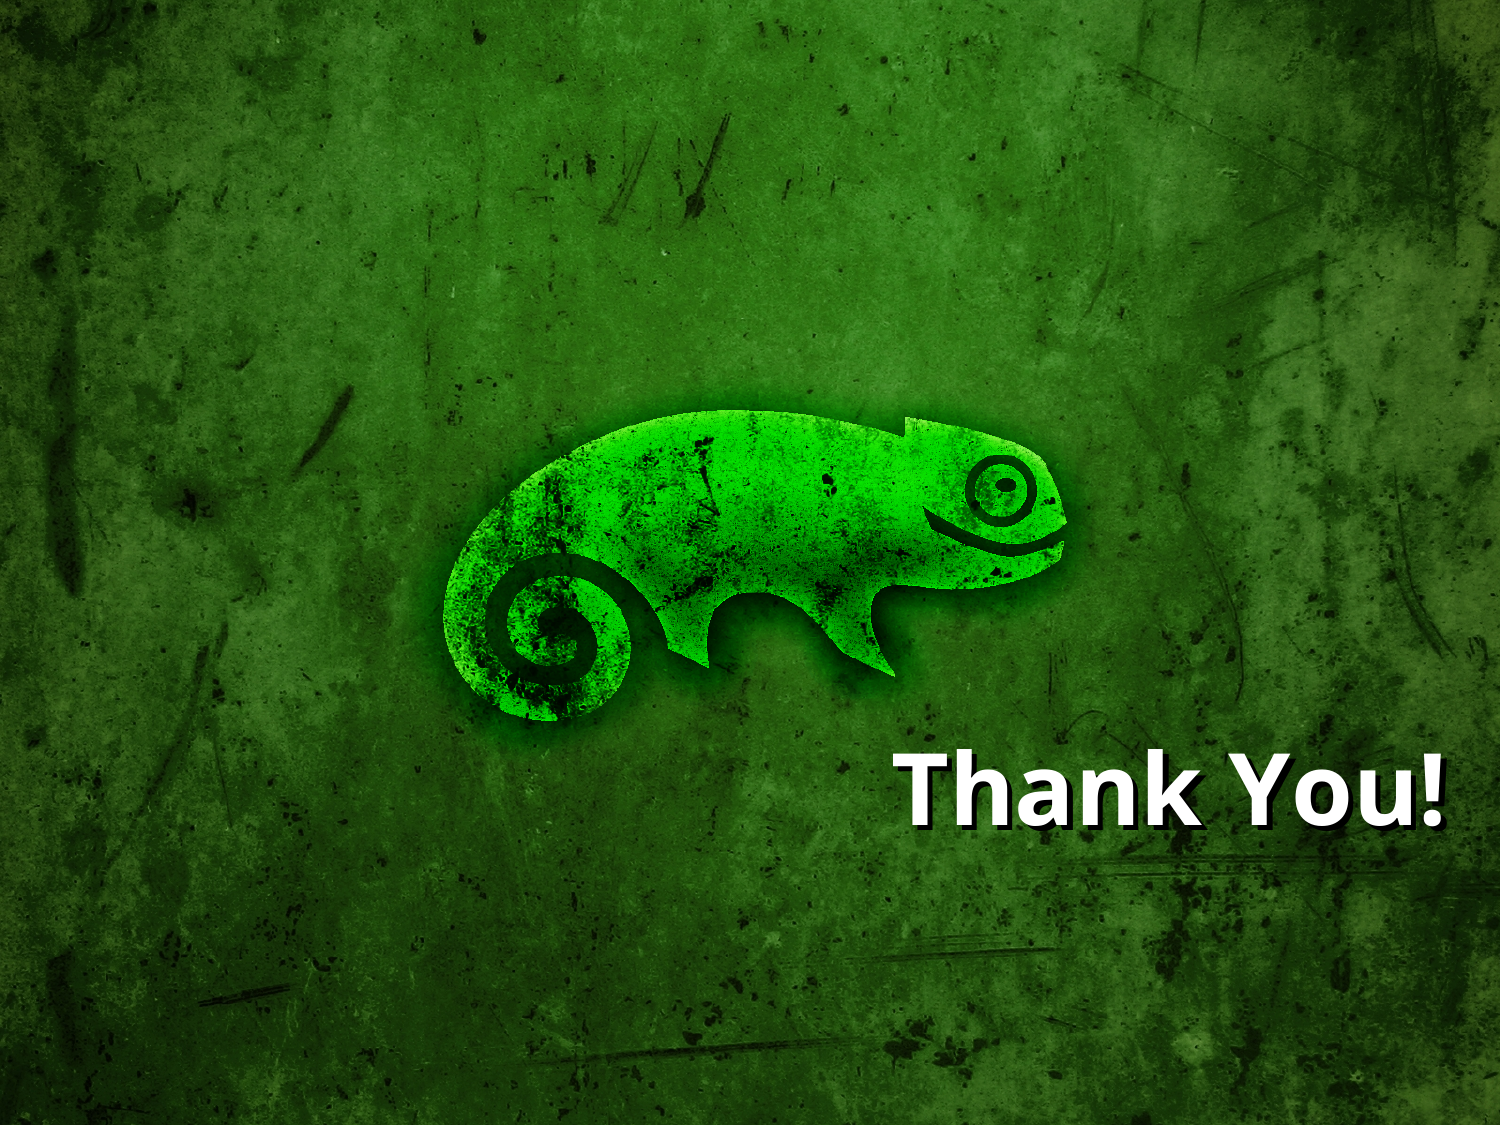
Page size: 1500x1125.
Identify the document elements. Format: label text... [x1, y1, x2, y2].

text_box Thank You! [891, 711, 1396, 848]
picture [0, 0, 1500, 1125]
